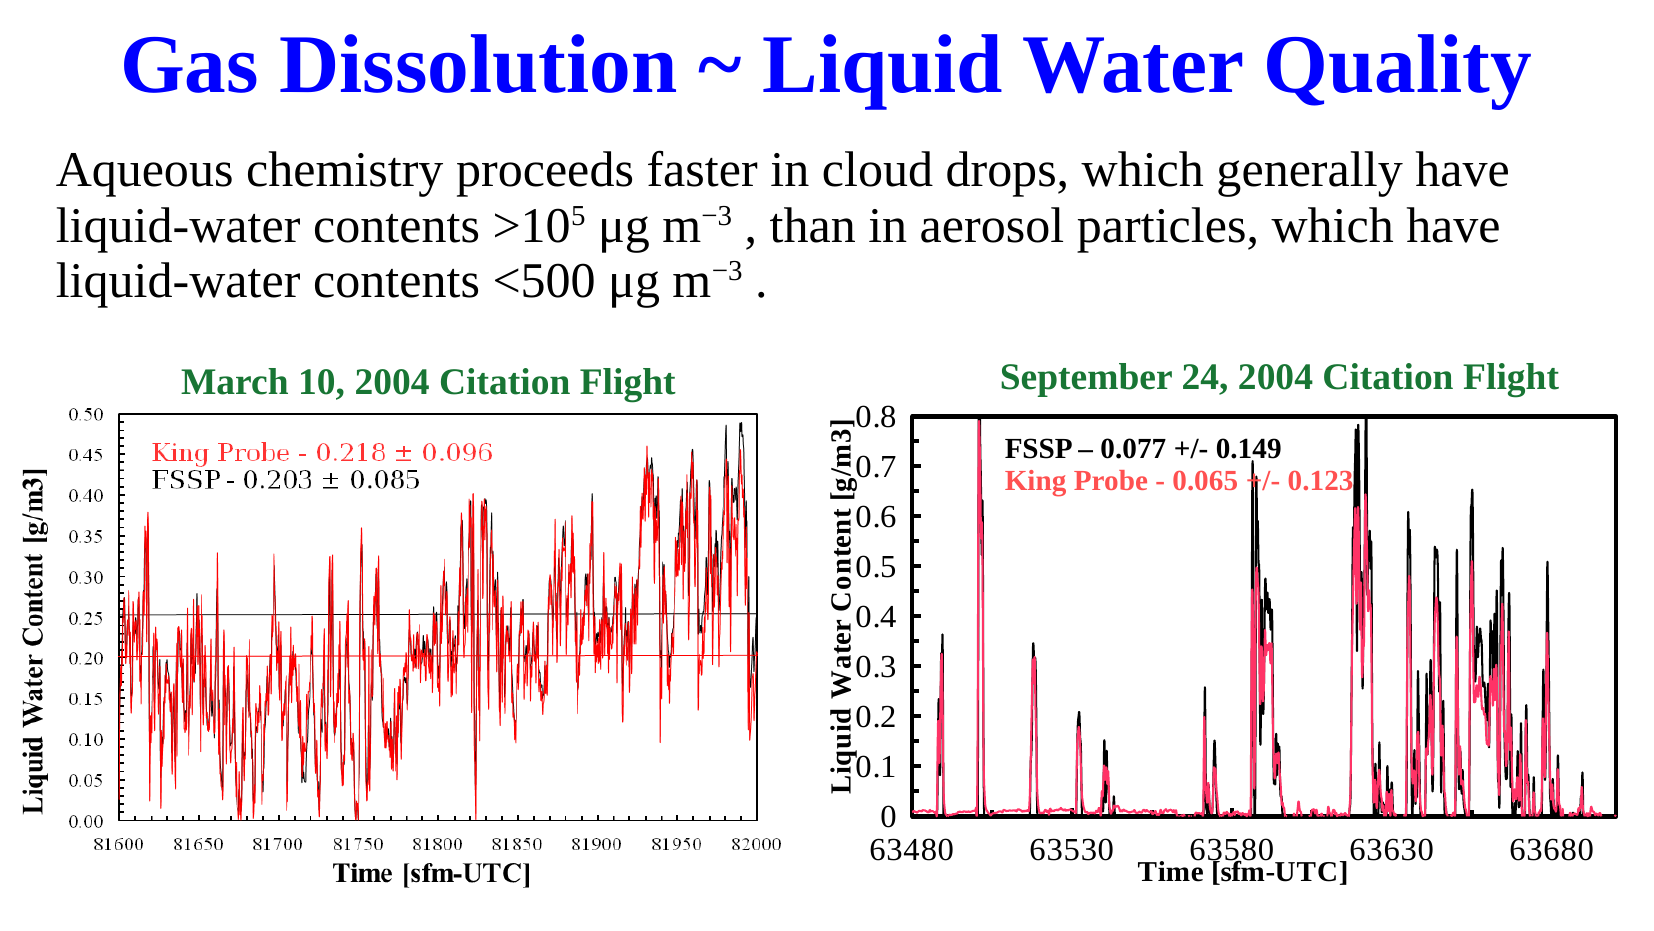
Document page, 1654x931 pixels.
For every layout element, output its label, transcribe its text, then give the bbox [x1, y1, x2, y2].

title Gas Dissolution ~ Liquid Water Quality [0, 0, 1654, 121]
picture [3, 393, 801, 889]
text_box September 24, 2004 Citation Flight [985, 348, 1608, 405]
chart [808, 397, 1619, 897]
text_box Aqueous chemistry proceeds faster in cloud drops, which generally have liquid-water contents >105 μg m−3 , than in aerosol particles, which have liquid-water contents <500 μg m−3 . [41, 134, 1561, 376]
text_box FSSP – 0.077 +/- 0.149 King Probe - 0.065 +/- 0.123 [990, 425, 1381, 508]
text_box March 10, 2004 Citation Flight [128, 342, 698, 413]
